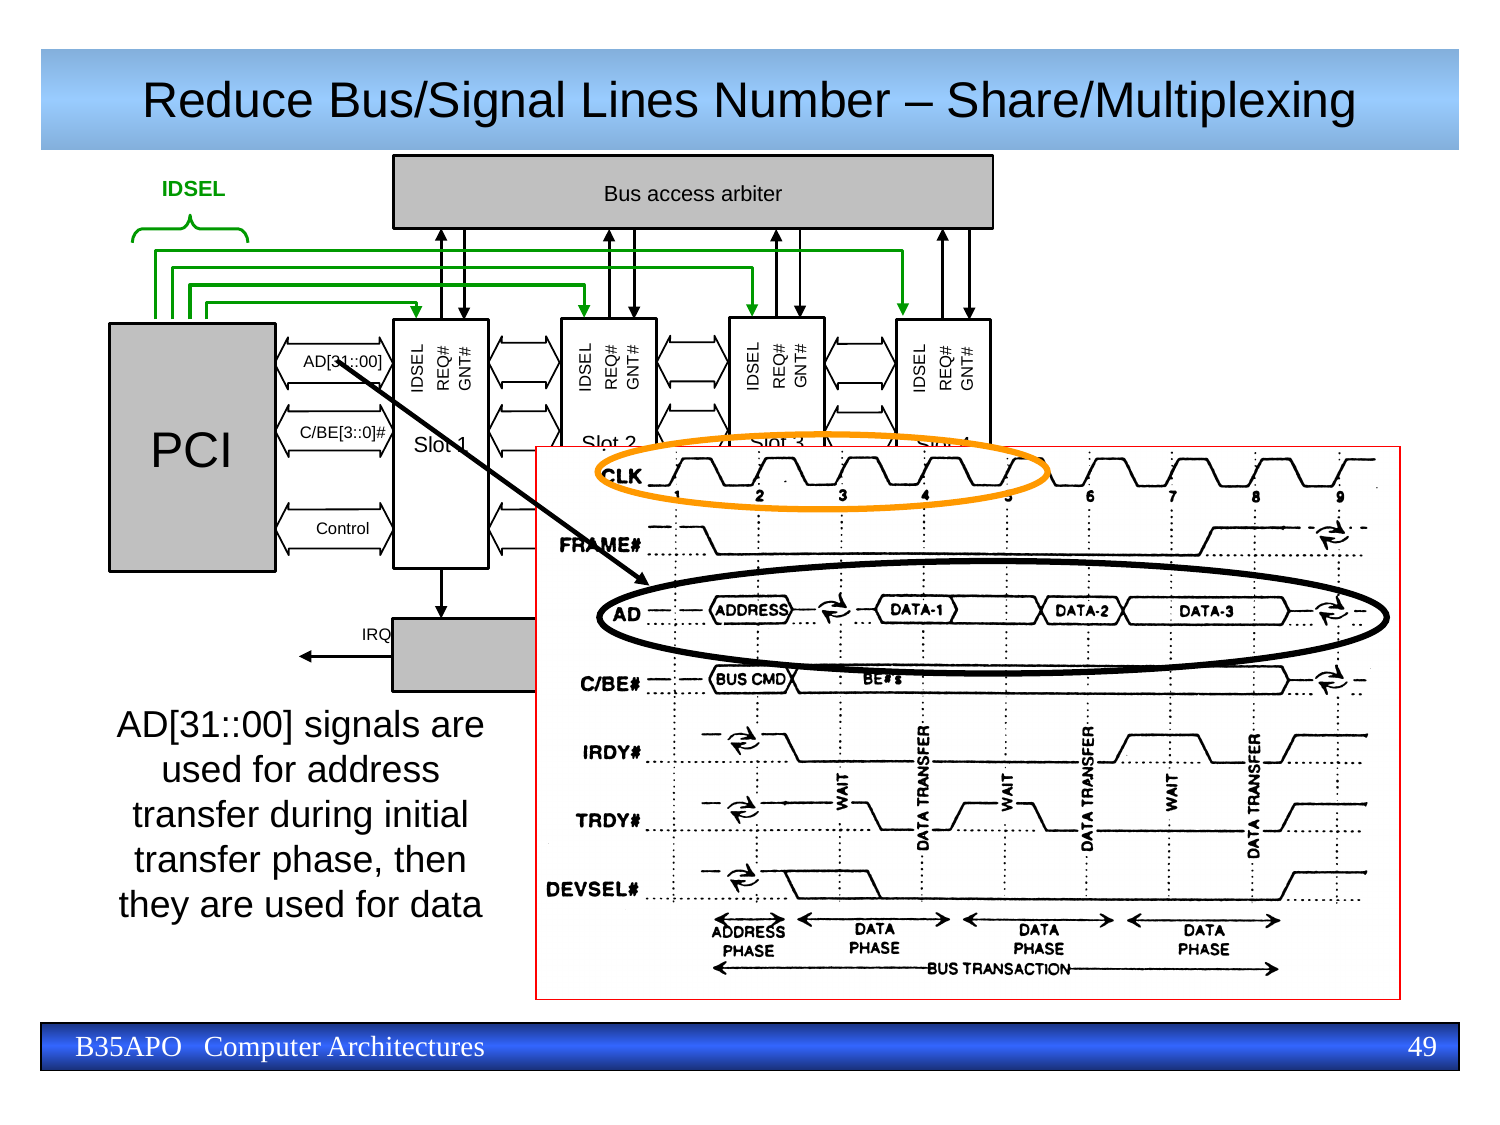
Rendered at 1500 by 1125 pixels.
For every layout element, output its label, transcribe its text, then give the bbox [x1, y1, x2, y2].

text_box AD[31::00] [281, 345, 393, 376]
text_box C/BE[3::0]# [281, 416, 393, 447]
text_box REQ# [928, 321, 950, 417]
text_box IDSEL [902, 321, 928, 417]
picture [601, 447, 1044, 506]
text_box IDSEL [736, 319, 762, 415]
text_box AD[31::00] signals are used for address transfer during initial transfer phase, then they are used for data [97, 692, 504, 934]
text_box REQ# [594, 320, 616, 416]
text_box Control [281, 512, 393, 543]
text_box REQ# [762, 319, 784, 415]
text_box Slot 2 [561, 318, 657, 446]
text_box REQ# [426, 321, 448, 417]
text_box IDSEL [400, 321, 426, 417]
text_box Slot 3 [784, 438, 801, 446]
text_box Slot 1 [393, 319, 441, 402]
text_box IDSEL [568, 320, 594, 416]
title Reduce Bus/Signal Lines Number – Share/Multiplexing [41, 49, 1459, 150]
text_box REQ# [438, 357, 447, 366]
text_box GNT# [448, 321, 480, 417]
text_box GNT# [950, 321, 982, 417]
text_box Slot 1 [393, 405, 489, 569]
picture [536, 447, 1400, 999]
text_box GNT# [616, 320, 648, 416]
text_box GNT# [784, 319, 816, 415]
text_box Slot 4 [896, 440, 924, 446]
text_box PCI [109, 323, 276, 572]
text_box REQ# [774, 355, 783, 364]
text_box Bus access arbiter [393, 155, 994, 229]
text_box Slot 1 [421, 319, 489, 466]
text_box Slot 3 [729, 317, 825, 434]
text_box Slot 3 [729, 440, 761, 446]
text_box REQ# [941, 357, 950, 366]
text_box Slot 4 [896, 319, 991, 443]
text_box IRQ [315, 618, 438, 649]
text_box Slot 3 [801, 438, 825, 446]
picture [603, 565, 1383, 670]
text_box IDSEL [126, 165, 262, 209]
text_box REQ# [606, 356, 615, 365]
text_box Interrupt subsystem [392, 618, 535, 692]
